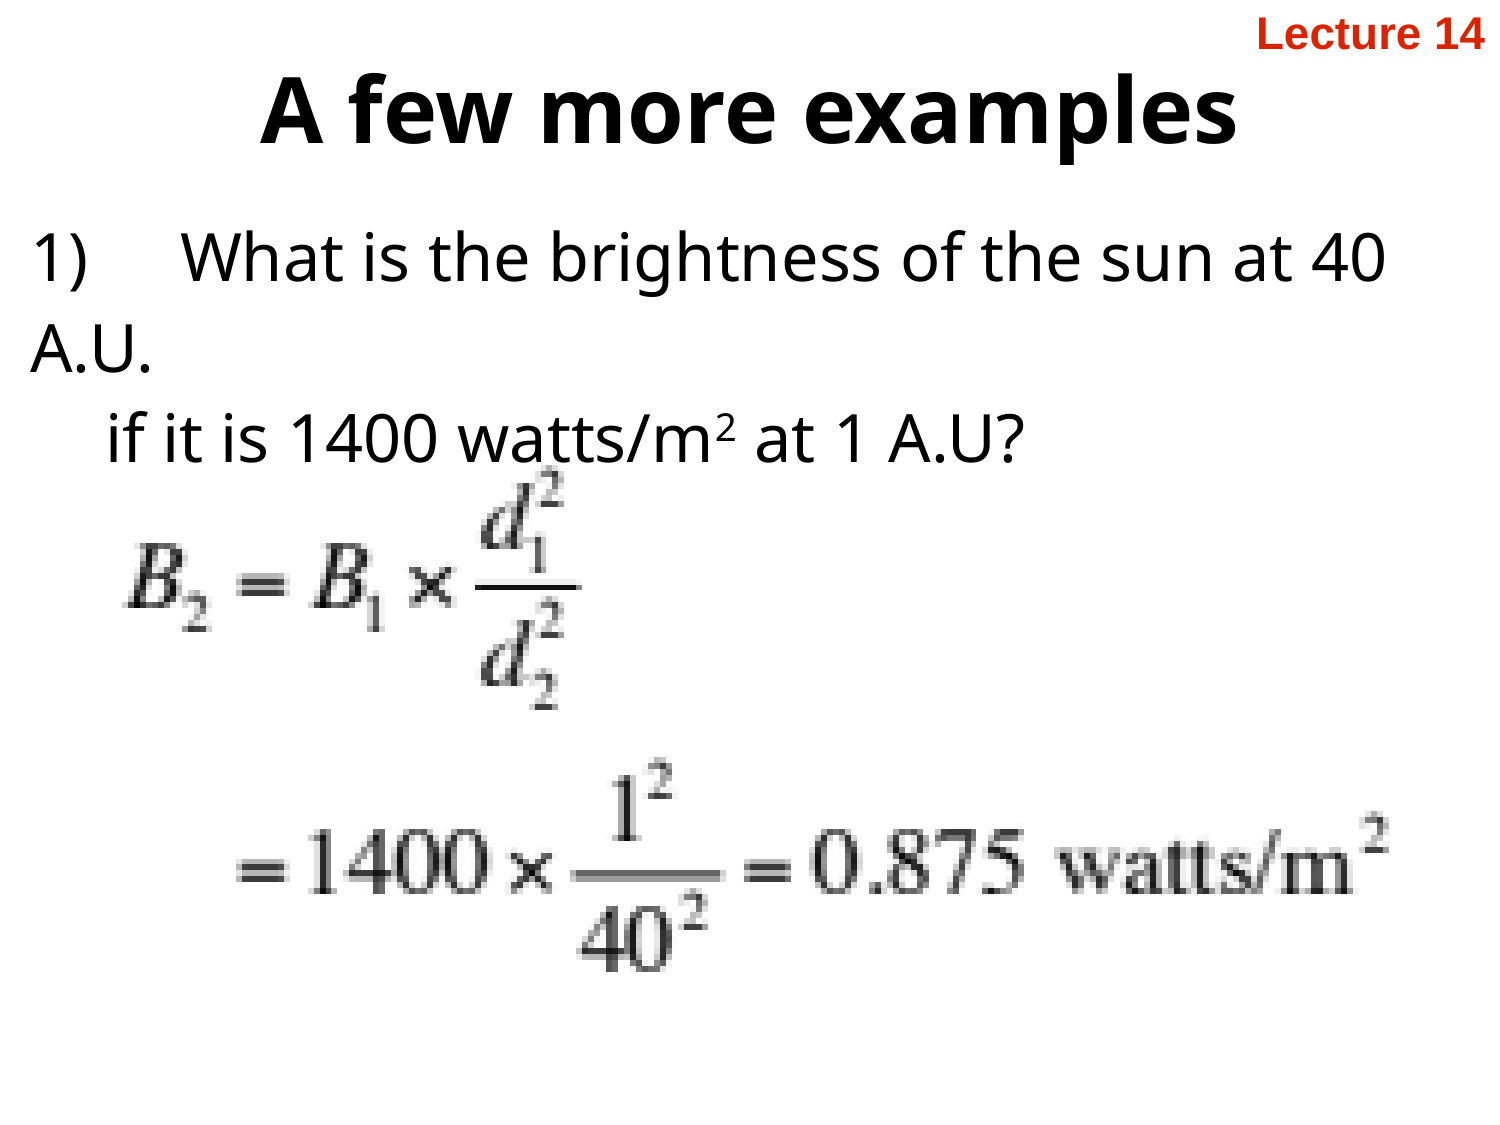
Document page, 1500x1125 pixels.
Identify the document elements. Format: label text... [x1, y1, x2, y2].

title A few more examples [30, 55, 1471, 163]
list 1) What is the brightness of the sun at 40 A.U. if it is 1400 watts/m2 at 1 A.U? [30, 210, 1471, 1036]
picture [111, 448, 1396, 991]
text_box Lecture 14 [1185, 0, 1500, 67]
